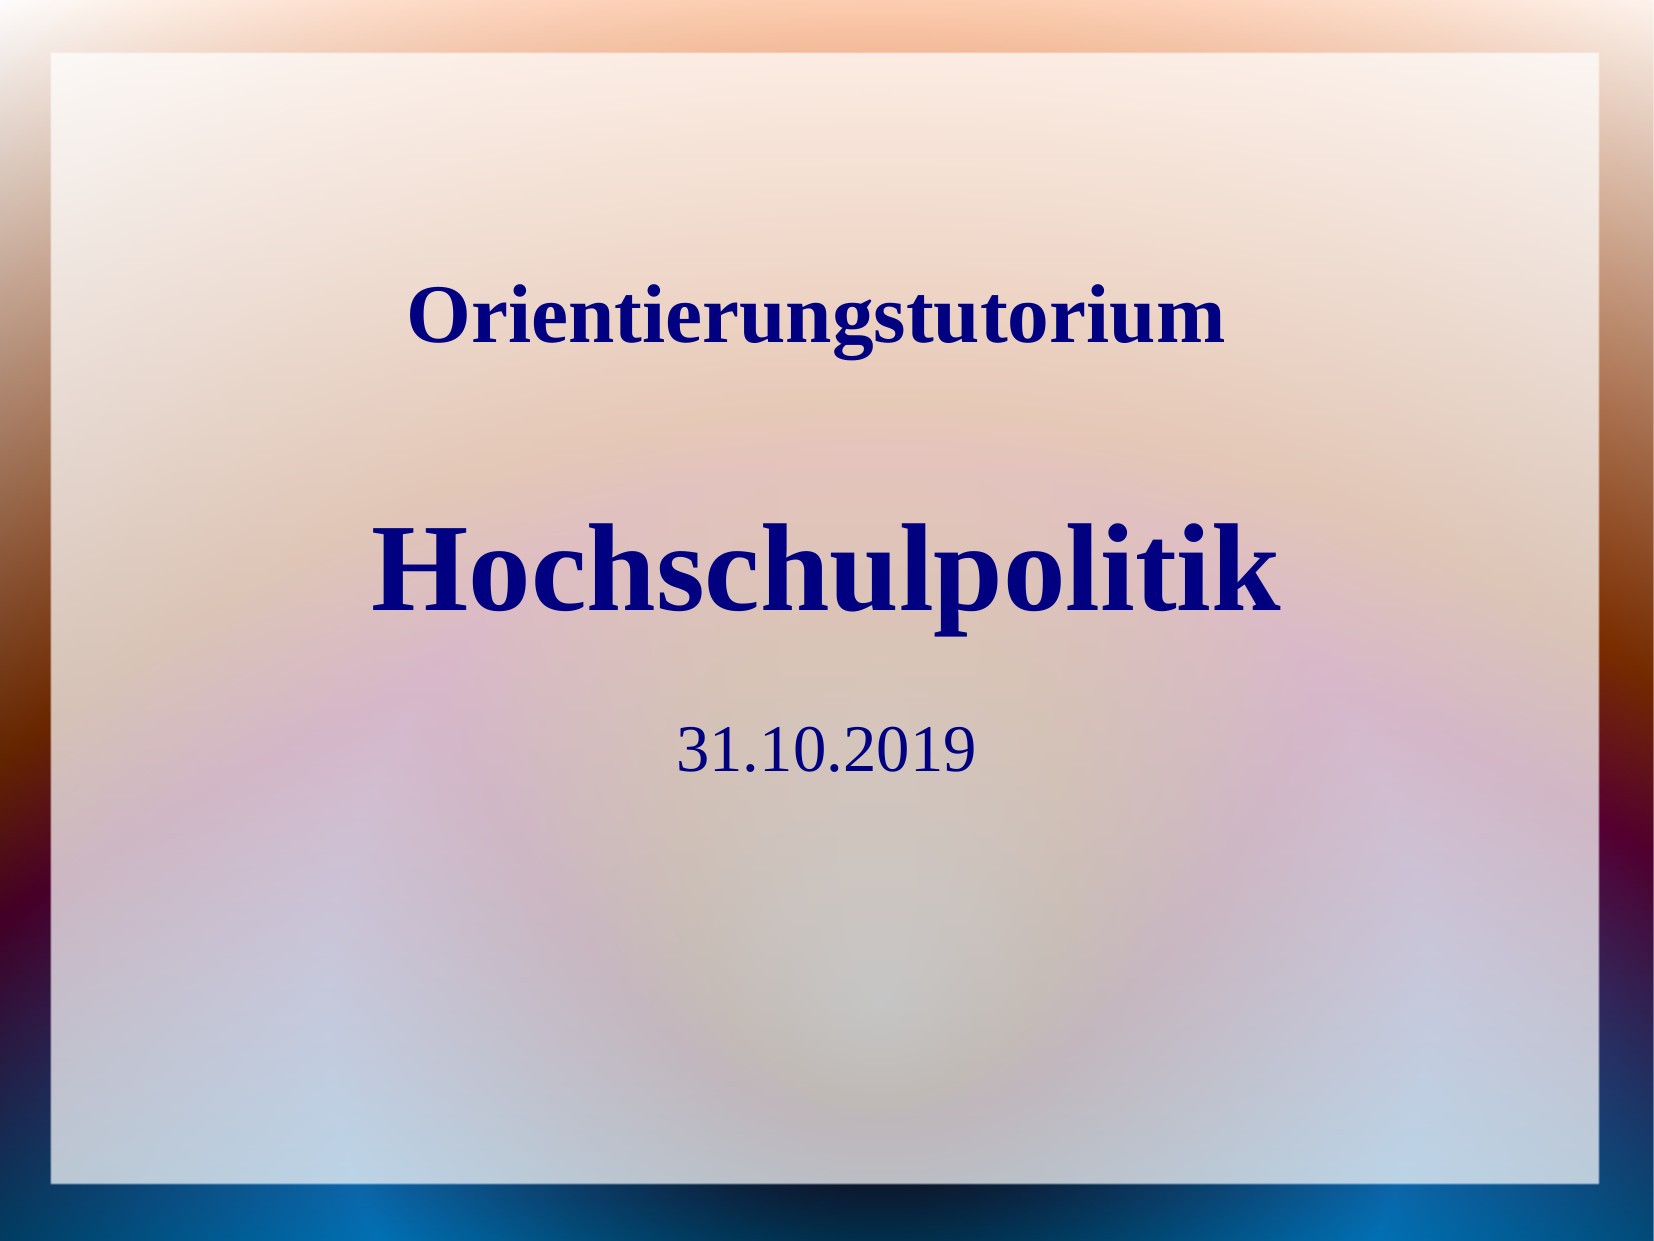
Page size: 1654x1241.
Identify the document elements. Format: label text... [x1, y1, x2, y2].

title Orientierungstutorium Hochschulpolitik 31.10.2019 [82, 222, 1571, 740]
picture [0, 0, 1654, 1241]
